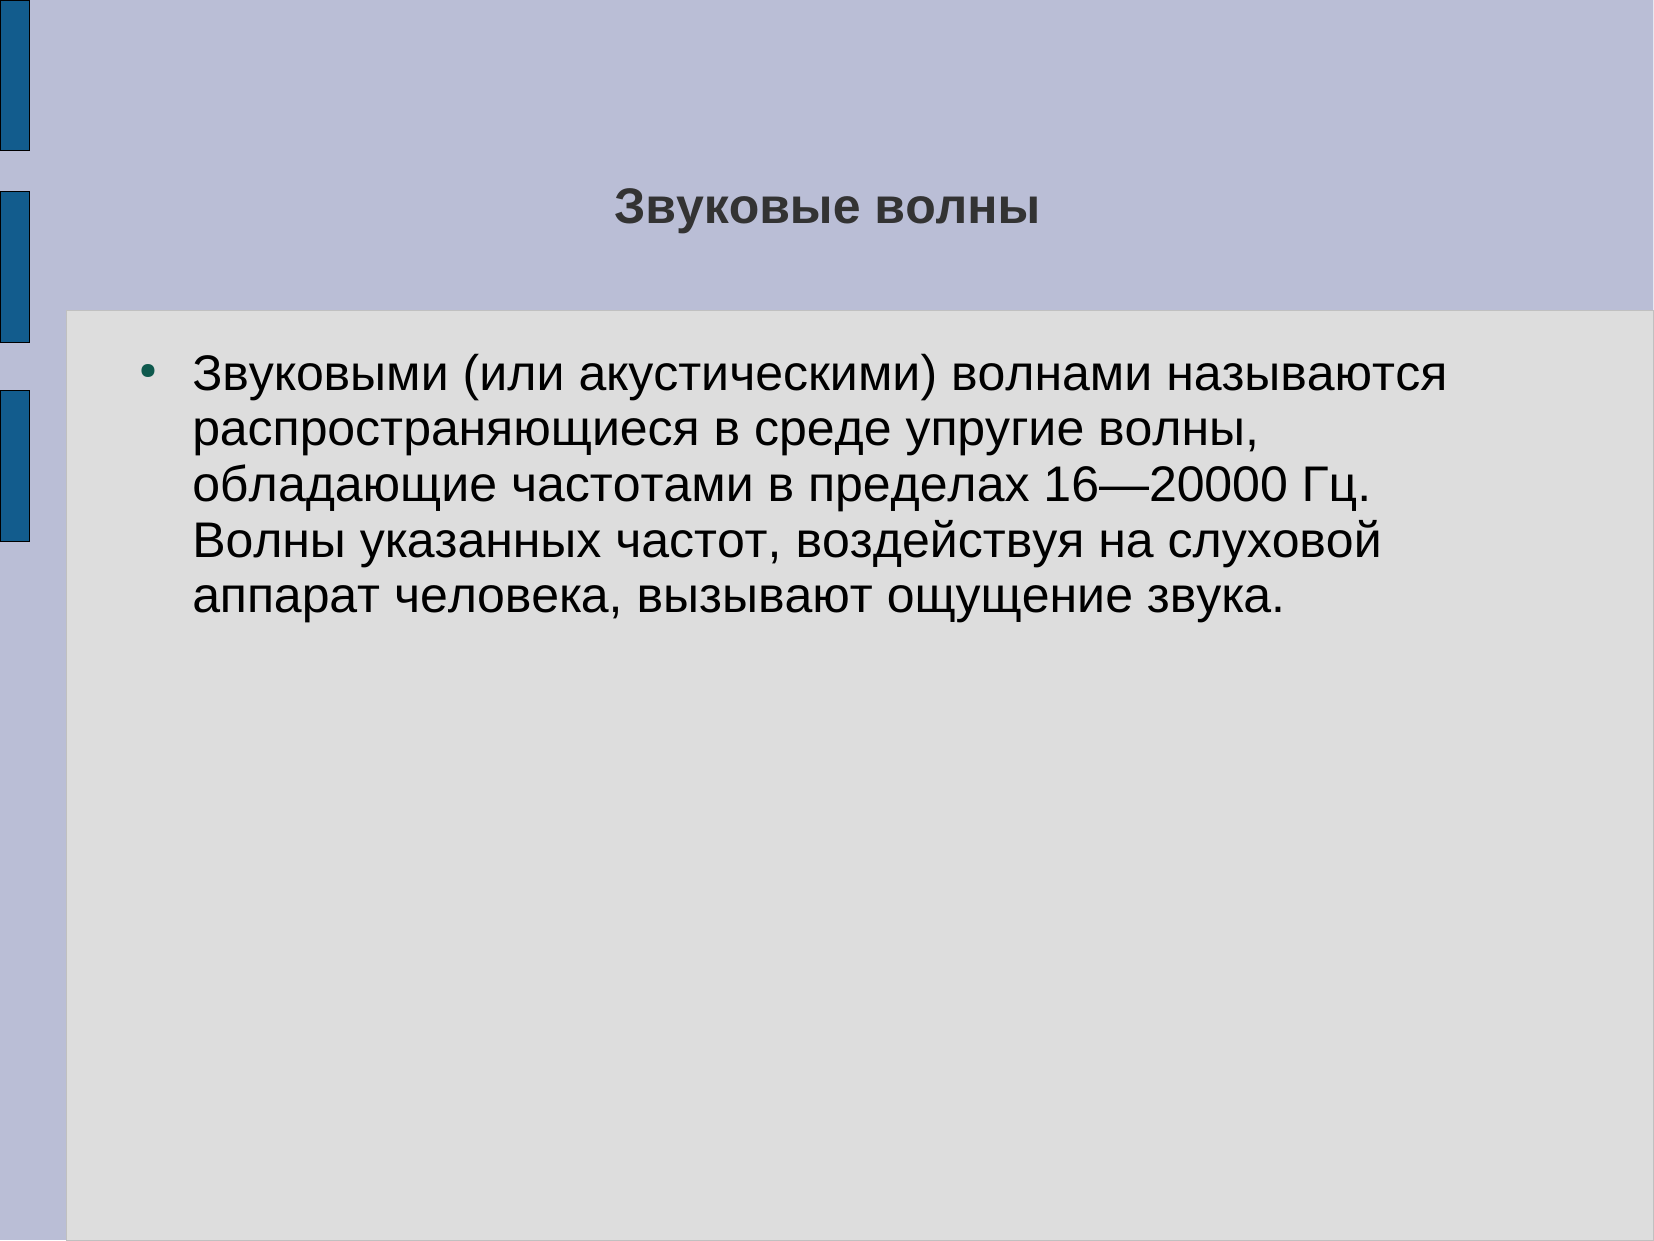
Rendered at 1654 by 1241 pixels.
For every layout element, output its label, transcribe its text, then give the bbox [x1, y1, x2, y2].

title Звуковые волны [121, 102, 1534, 310]
list Звуковыми (или акустическими) волнами называются распространяющиеся в среде упругие волны, обладающие частотами в пределах 16—20000 Гц. Волны указанных частот, воздействуя на слуховой аппарат человека, вызывают ощущение звука. [121, 344, 1534, 1127]
